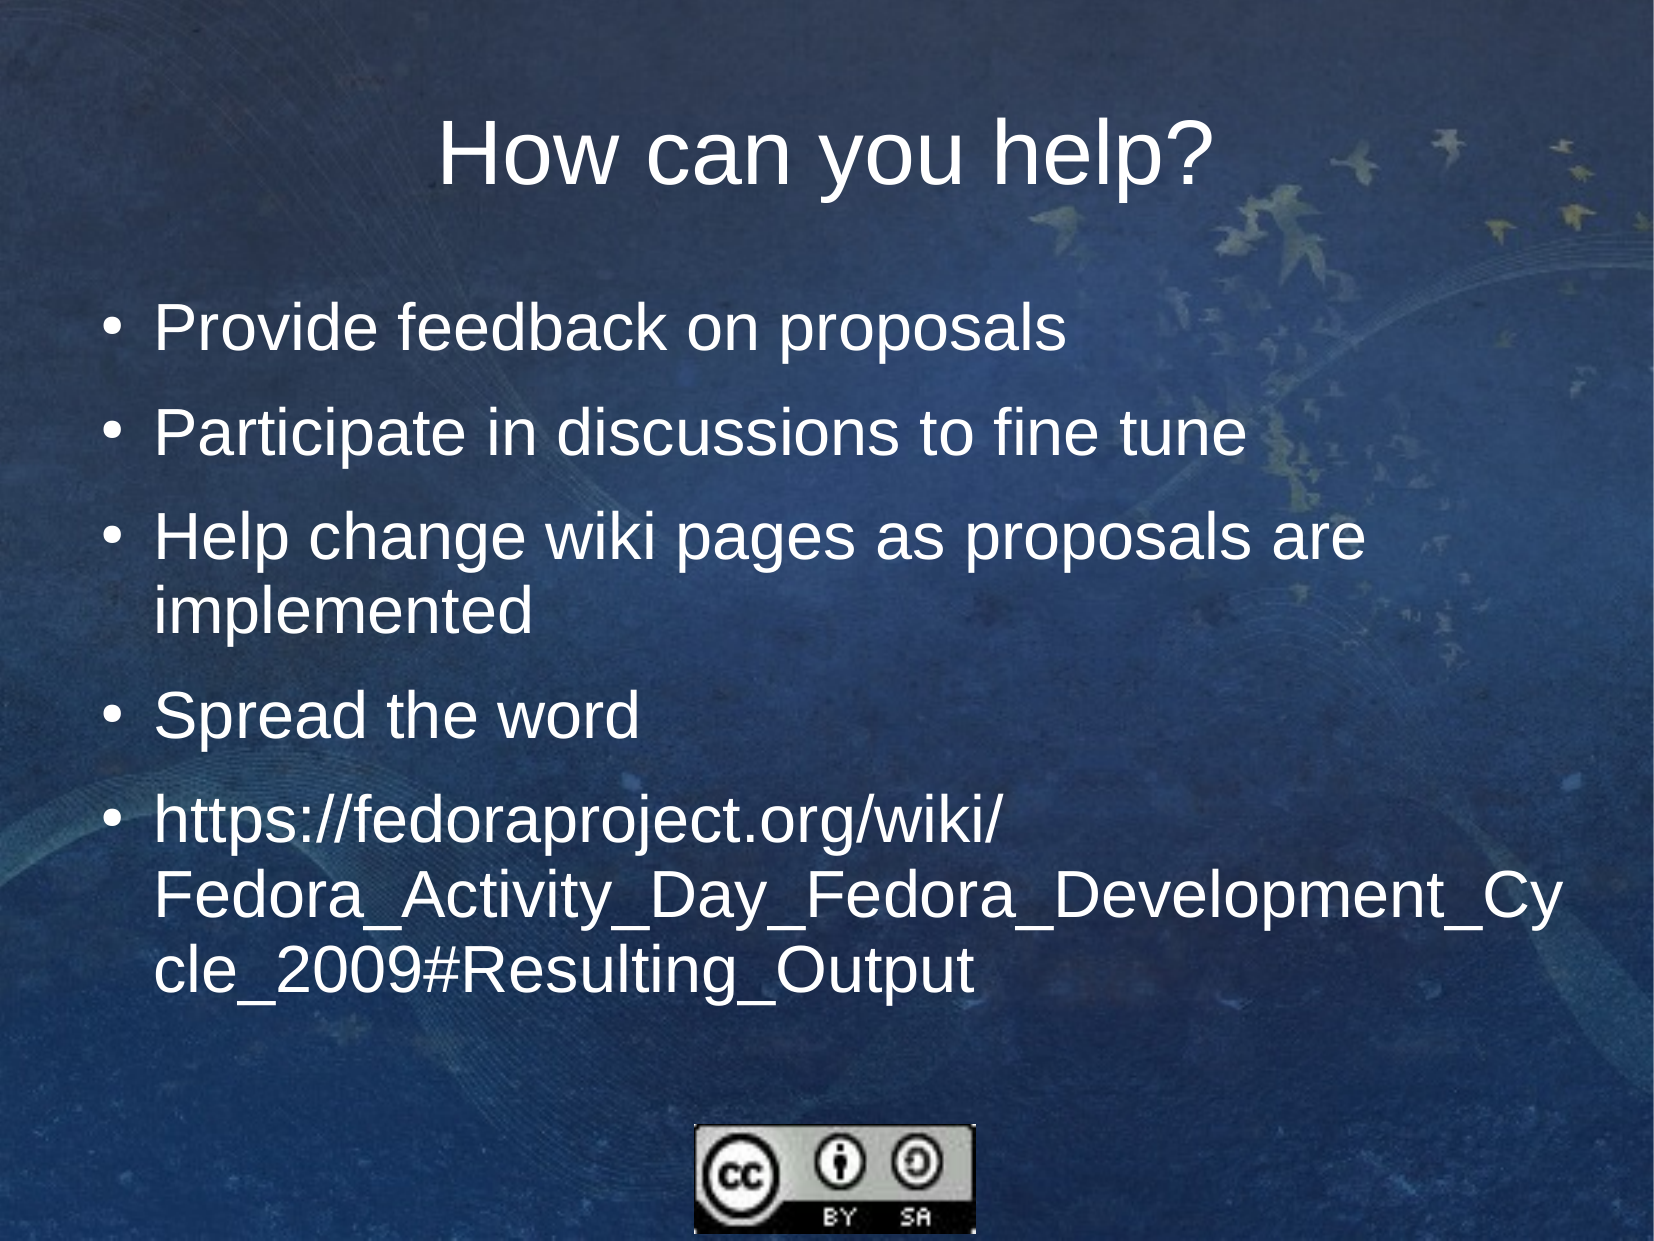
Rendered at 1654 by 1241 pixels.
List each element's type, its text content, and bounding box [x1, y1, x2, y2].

picture [0, 0, 1654, 1241]
title How can you help? [82, 56, 1571, 250]
list Provide feedback on proposals Participate in discussions to fine tune Help change wiki pages as proposals are implemented Spread the word https://fedoraproject.org/wiki/Fedora_Activity_Day_Fedora_Development_Cycle_2009#Resulting_Output [82, 290, 1571, 1094]
